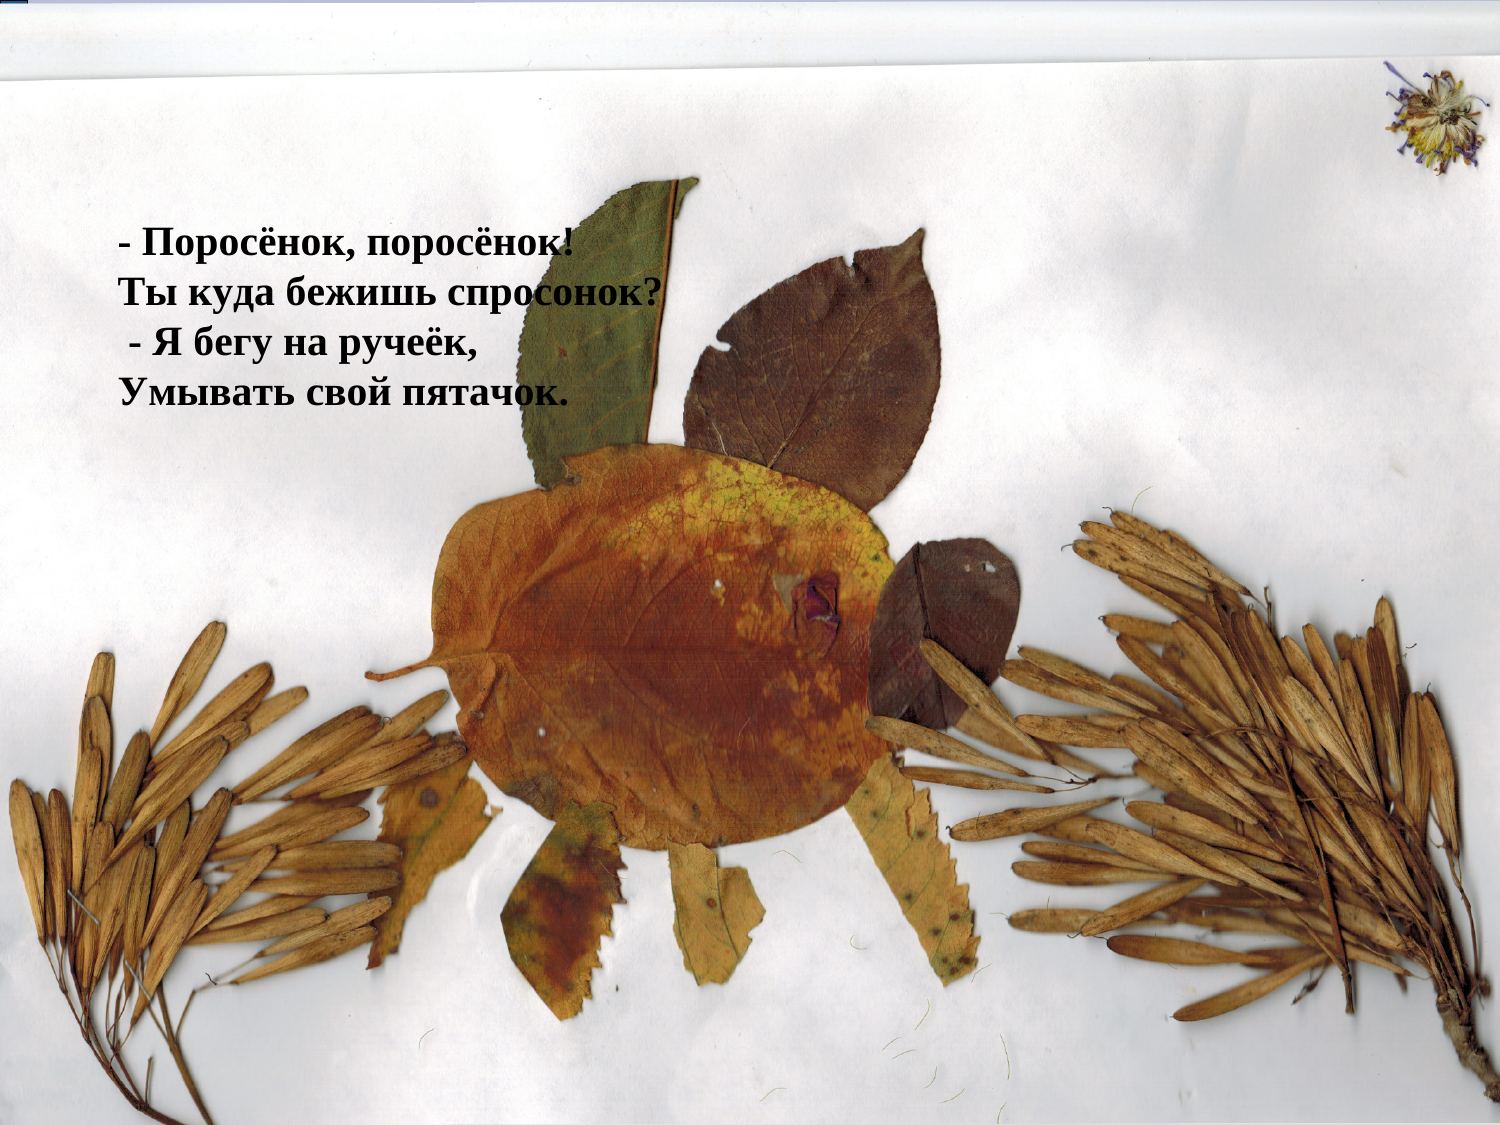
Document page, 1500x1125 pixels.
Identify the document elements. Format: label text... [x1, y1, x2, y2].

text_box - Поросёнок, поросёнок! Ты куда бежишь спросонок? - Я бегу на ручеёк, Умывать свой пятачок. [102, 206, 680, 422]
picture [0, 0, 1500, 1125]
